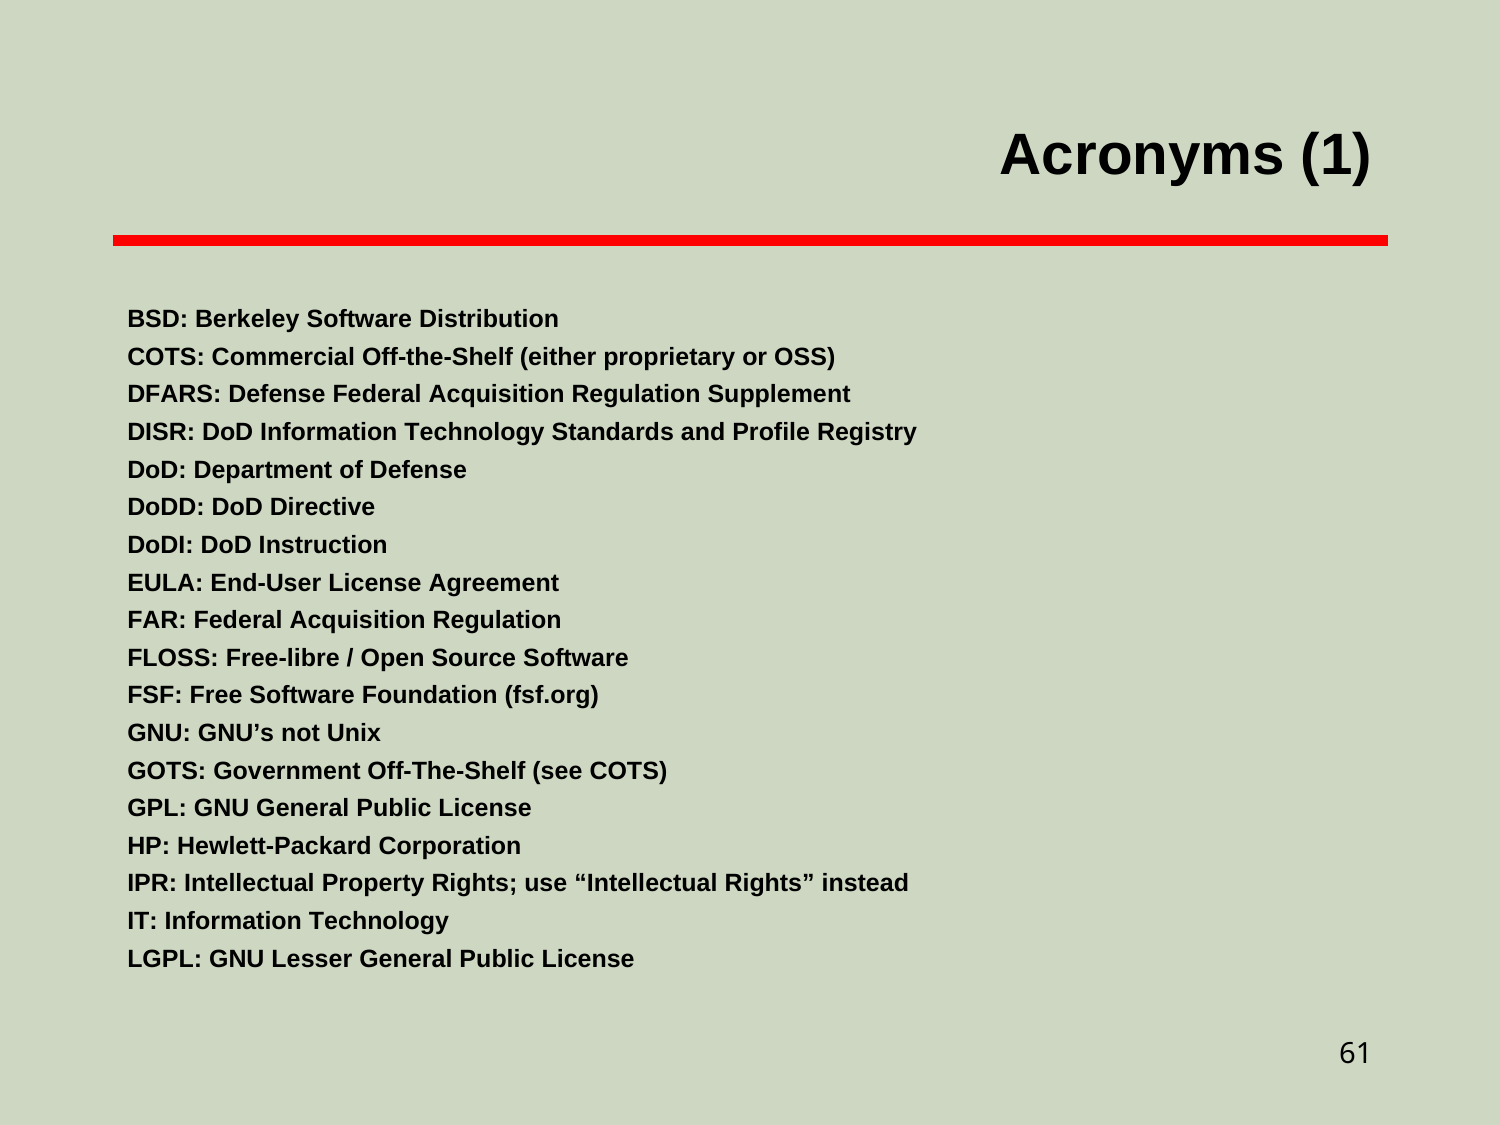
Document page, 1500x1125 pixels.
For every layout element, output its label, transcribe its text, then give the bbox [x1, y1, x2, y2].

list BSD: Berkeley Software Distribution COTS: Commercial Off-the-Shelf (either proprietary or OSS) DFARS: Defense Federal Acquisition Regulation Supplement DISR: DoD Information Technology Standards and Profile Registry DoD: Department of Defense DoDD: DoD Directive DoDI: DoD Instruction EULA: End-User License Agreement FAR: Federal Acquisition Regulation FLOSS: Free-libre / Open Source Software FSF: Free Software Foundation (fsf.org) GNU: GNU’s not Unix GOTS: Government Off-The-Shelf (see COTS) GPL: GNU General Public License HP: Hewlett-Packard Corporation IPR: Intellectual Property Rights; use “Intellectual Rights” instead IT: Information Technology LGPL: GNU Lesser General Public License [112, 299, 1388, 1000]
title Acronyms (1) [337, 85, 1388, 224]
